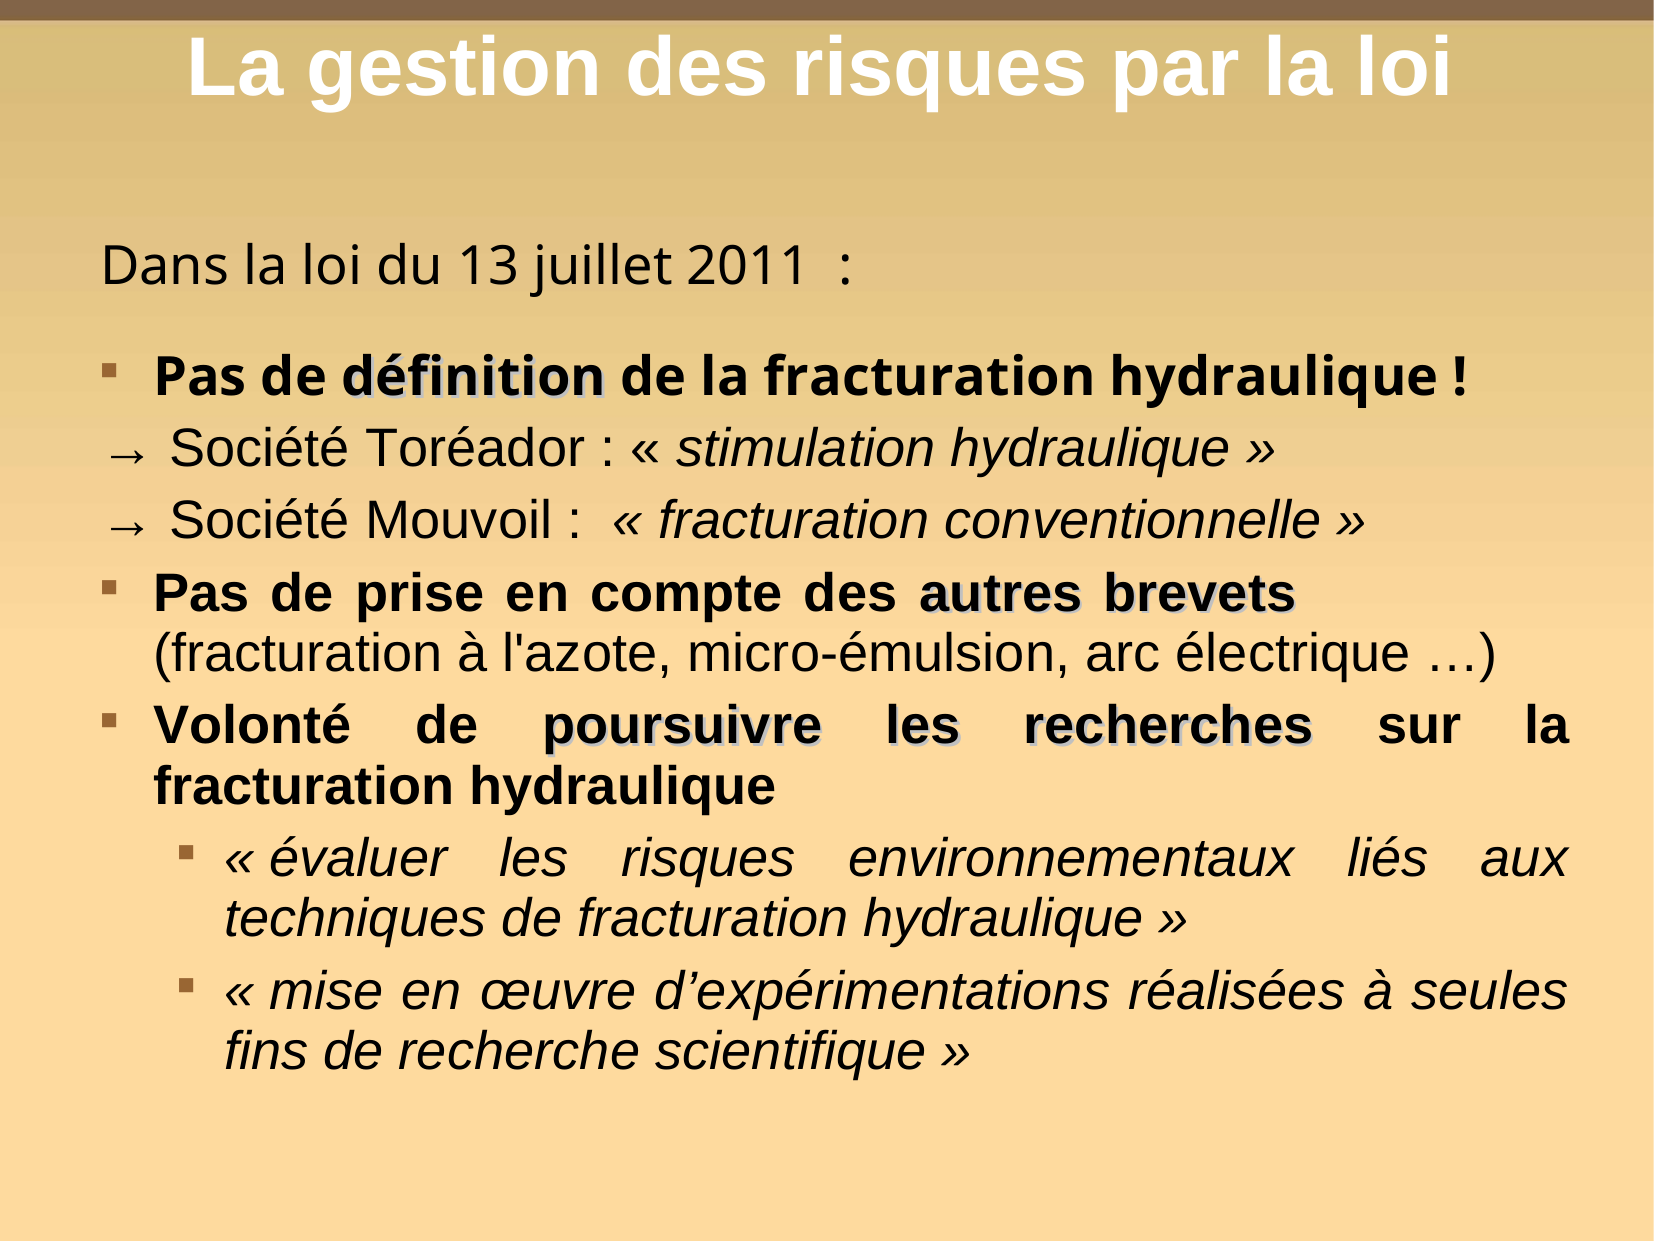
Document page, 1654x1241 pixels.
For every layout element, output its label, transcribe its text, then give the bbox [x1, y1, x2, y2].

list Dans la loi du 13 juillet 2011 : Pas de définition de la fracturation hydraulique ! → Société Toréador : « stimulation hydraulique » → Société Mouvoil : « fracturation conventionnelle » Pas de prise en compte des autres brevets (fracturation à l'azote, micro-émulsion, arc électrique …) Volonté de poursuivre les recherches sur la fracturation hydraulique « évaluer les risques environnementaux liés aux techniques de fracturation hydraulique » « mise en œuvre d’expérimentations réalisées à seules fins de recherche scientifique » [82, 212, 1571, 1166]
title La gestion des risques par la loi [76, 0, 1565, 130]
picture [0, 0, 1654, 1241]
